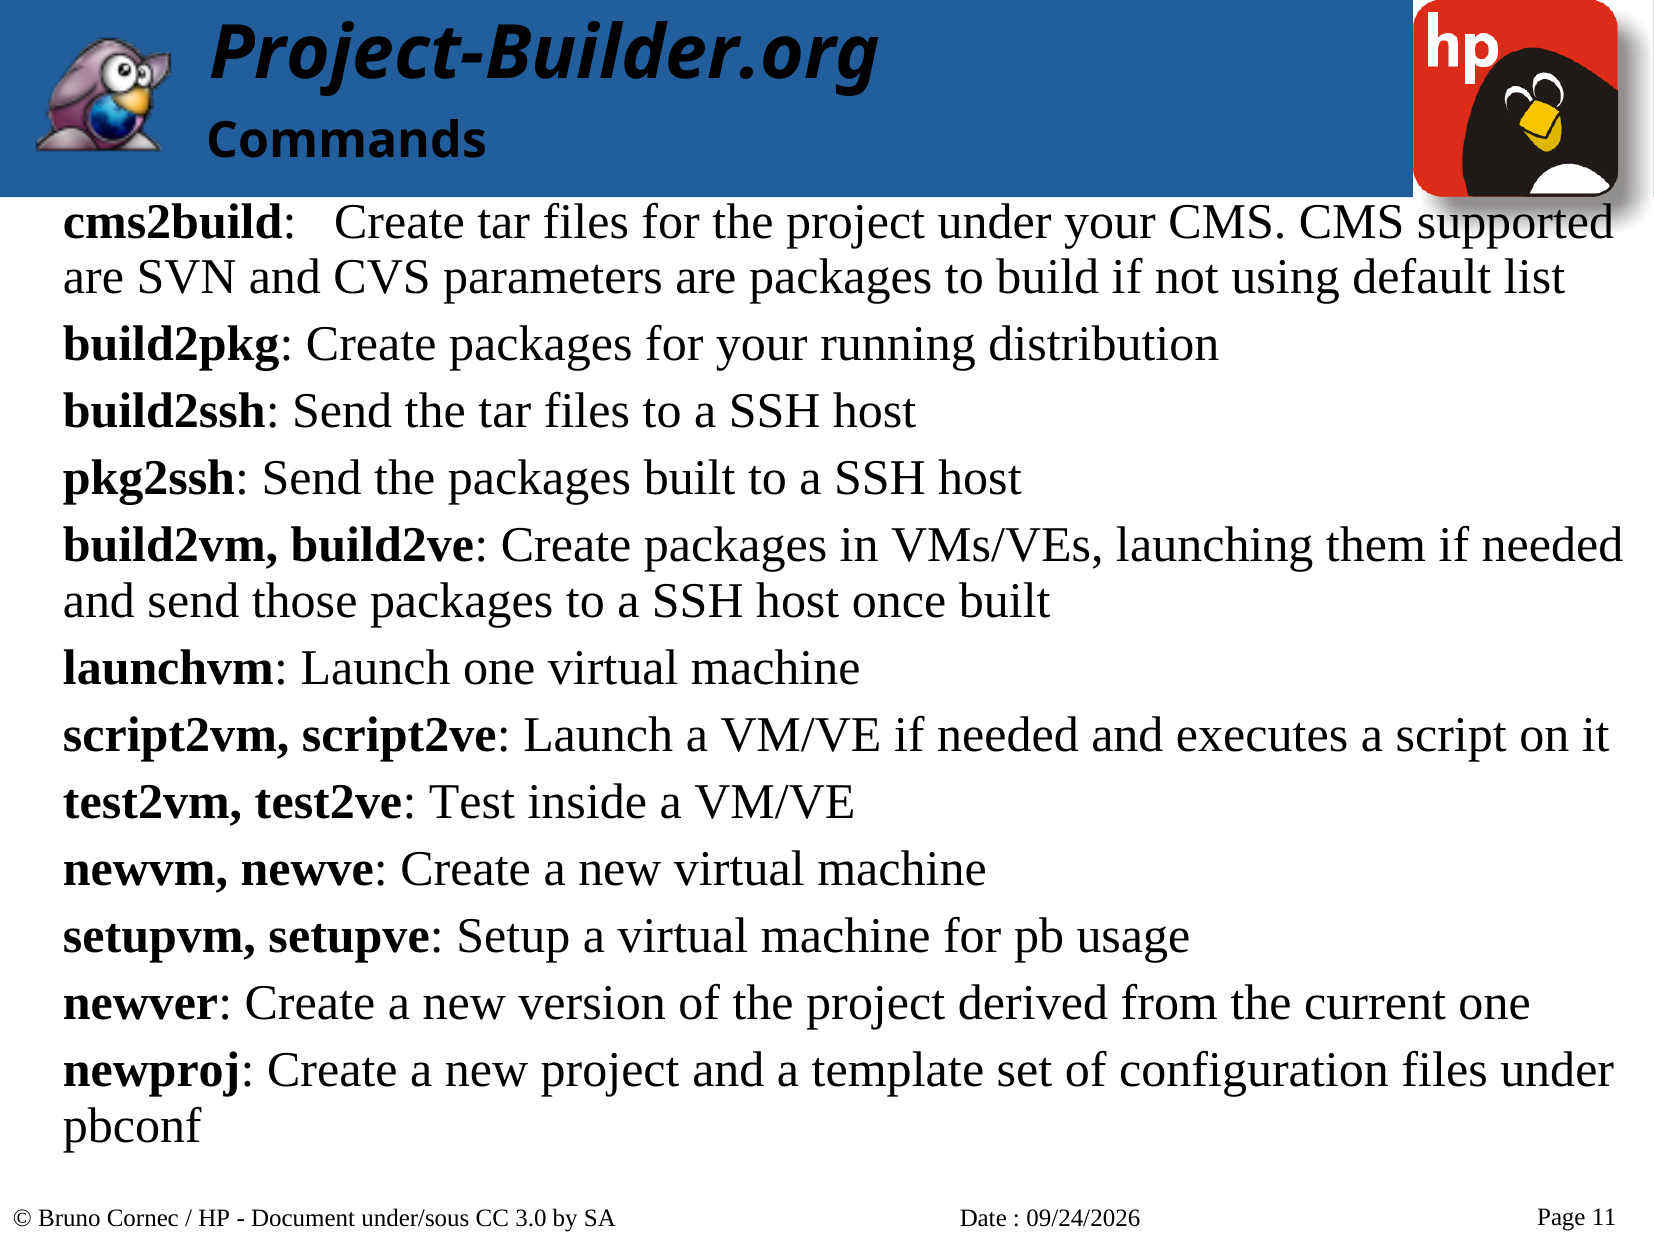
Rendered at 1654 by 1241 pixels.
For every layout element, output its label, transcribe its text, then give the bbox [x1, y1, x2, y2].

picture [0, 0, 211, 199]
title Commands [206, 59, 1121, 221]
picture [1413, 0, 1654, 193]
text_box cms2build: Create tar files for the project under your CMS. CMS supported are SVN and CVS parameters are packages to build if not using default list build2pkg: Create packages for your running distribution build2ssh: Send the tar files to a SSH host pkg2ssh: Send the packages built to a SSH host build2vm, build2ve: Create packages in VMs/VEs, launching them if needed and send those packages to a SSH host once built launchvm: Launch one virtual machine script2vm, script2ve: Launch a VM/VE if needed and executes a script on it test2vm, test2ve: Test inside a VM/VE newvm, newve: Create a new virtual machine setupvm, setupve: Setup a virtual machine for pb usage newver: Create a new version of the project derived from the current one newproj: Create a new project and a template set of configuration files under pbconf [62, 193, 1654, 1153]
